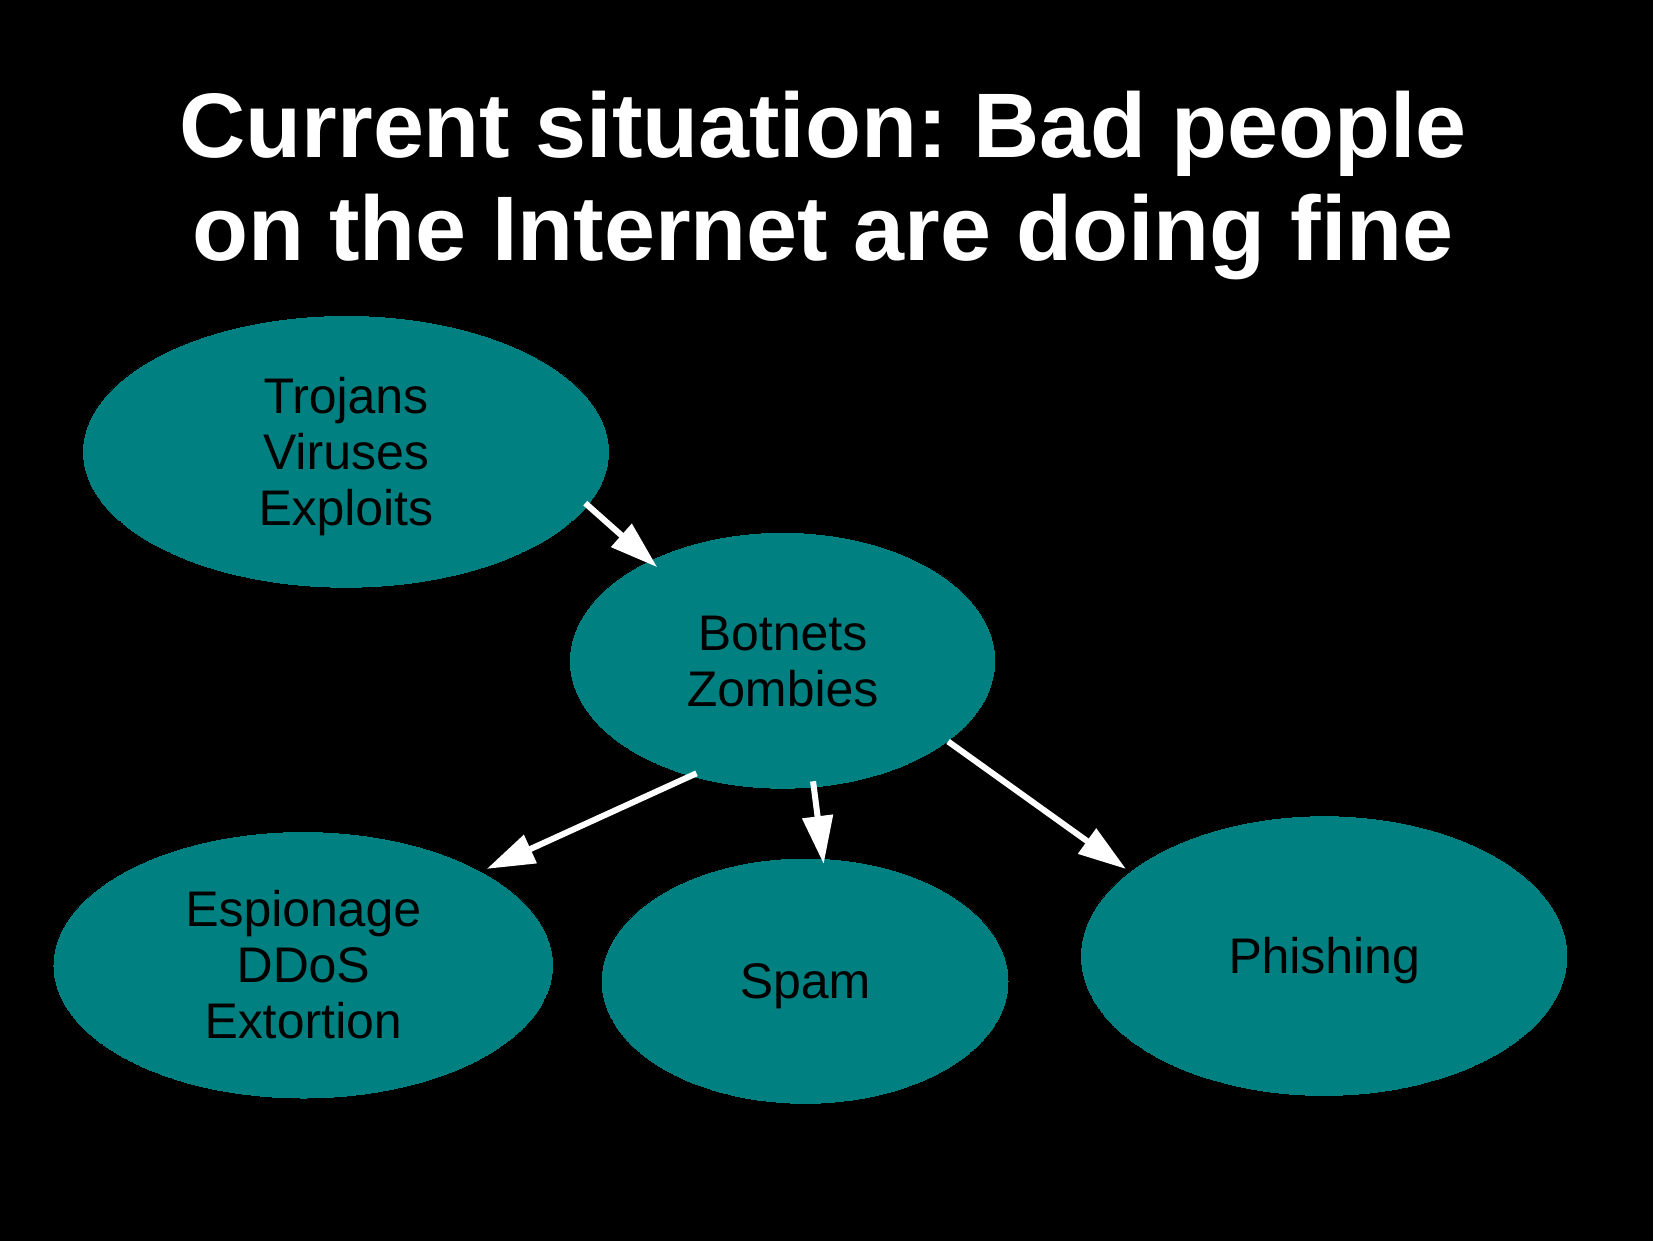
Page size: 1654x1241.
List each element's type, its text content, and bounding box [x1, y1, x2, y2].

text_box Botnets Zombies [569, 532, 996, 790]
title Current situation: Bad people on the Internet are doing fine [166, 57, 1483, 297]
text_box Espionage DDoS Extortion [52, 831, 554, 1100]
text_box Trojans Viruses Exploits [82, 315, 610, 589]
text_box Spam [601, 858, 1010, 1105]
text_box Phishing [1080, 815, 1568, 1097]
